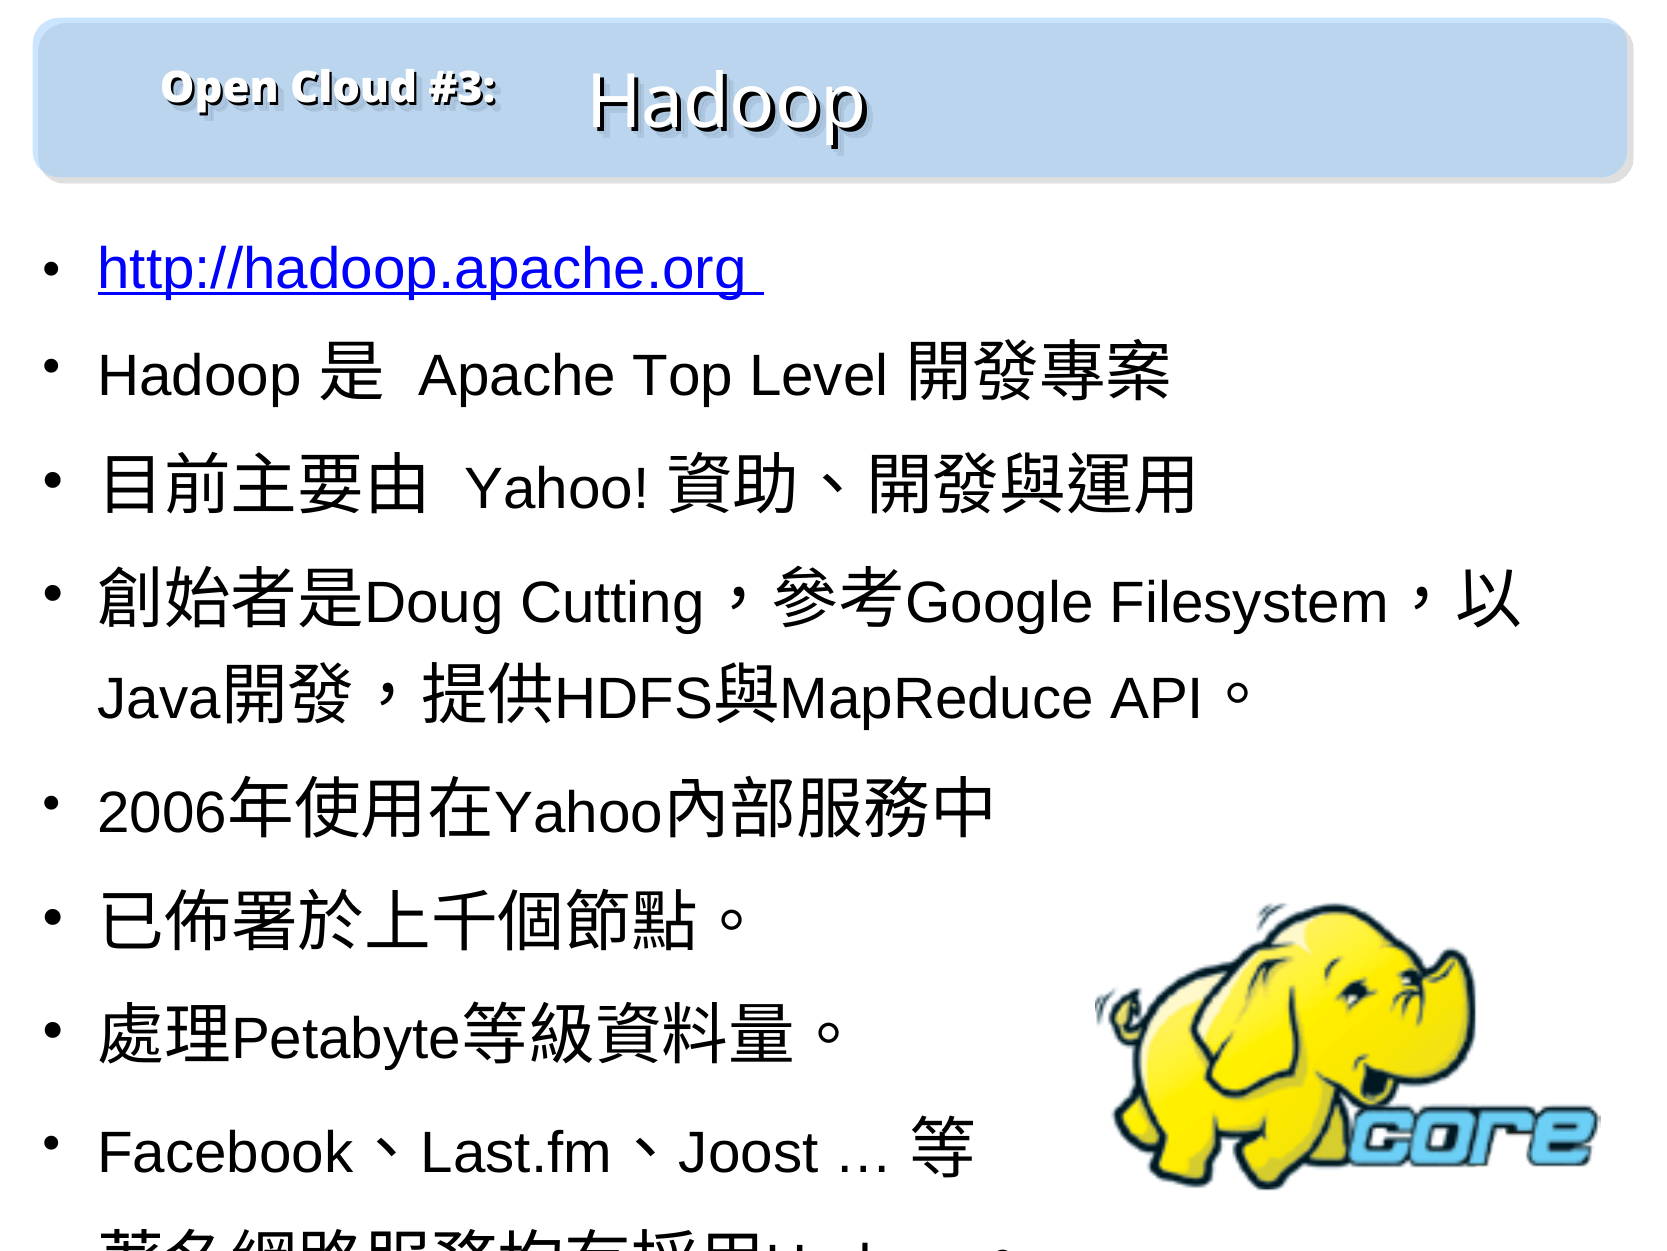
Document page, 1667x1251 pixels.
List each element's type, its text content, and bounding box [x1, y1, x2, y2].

text_box Open Cloud #3: Hadoop [32, 17, 1628, 178]
picture [1095, 898, 1601, 1194]
list http://hadoop.apache.org Hadoop 是 Apache Top Level 開發專案 目前主要由 Yahoo! 資助、開發與運用 創始者是Doug Cutting，參考Google Filesystem，以Java開發，提供HDFS與MapReduce API。 2006年使用在Yahoo內部服務中 已佈署於上千個節點。 處理Petabyte等級資料量。 Facebook、Last.fm、Joost … 等 著名網路服務均有採用Hadoop。 [41, 236, 1607, 1155]
